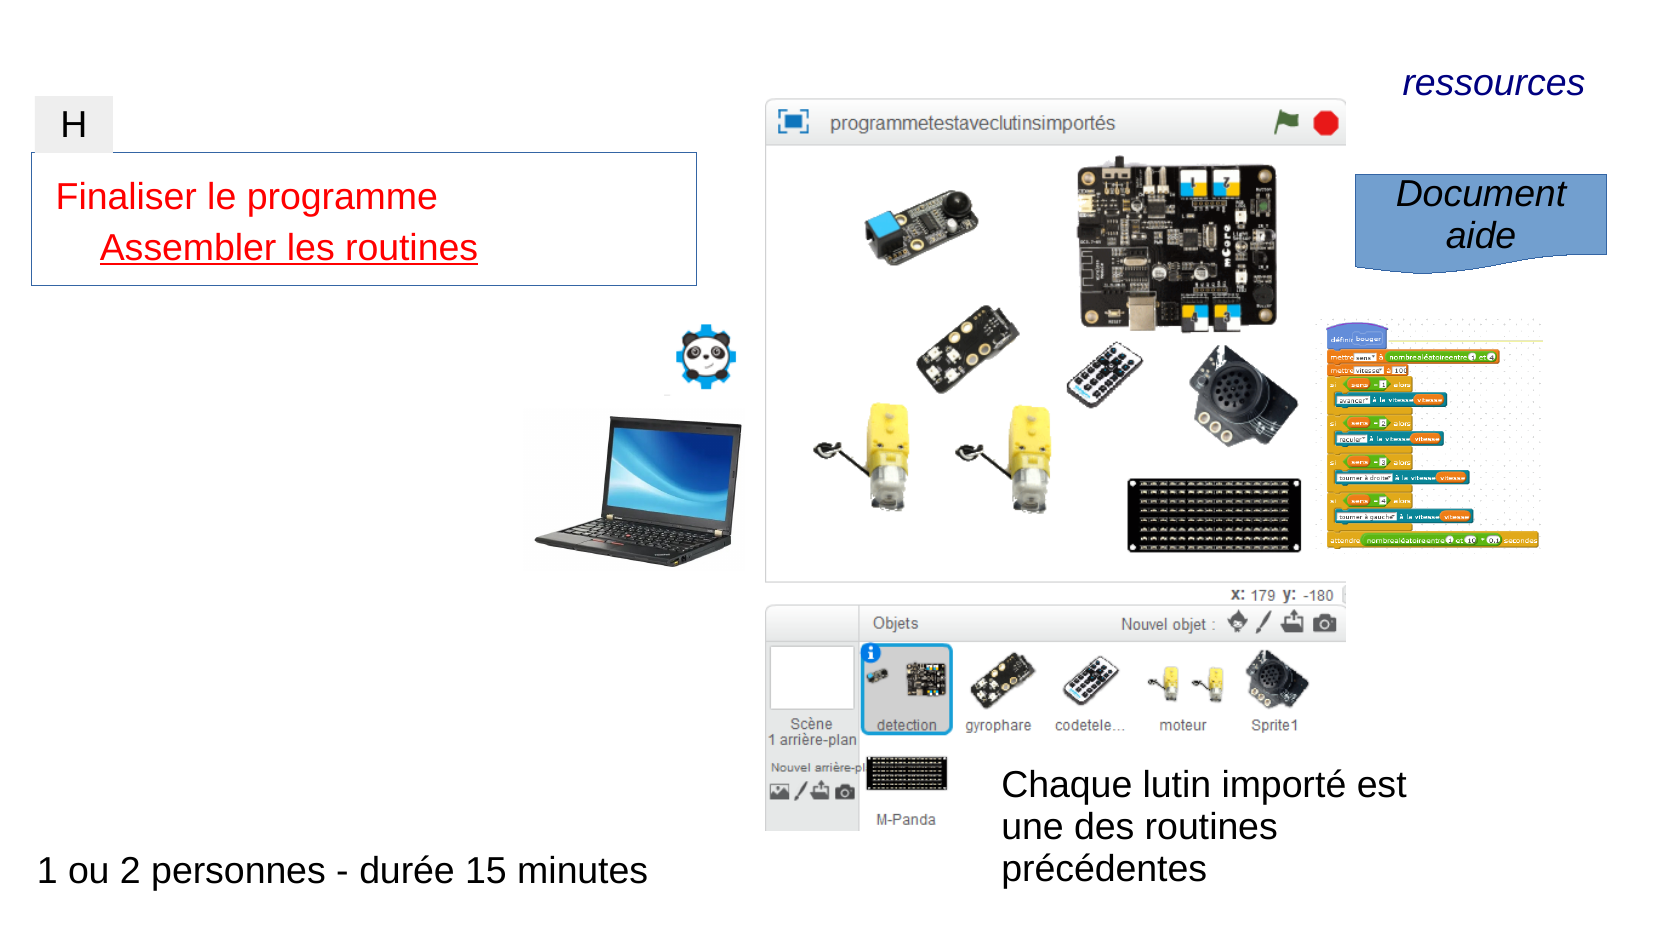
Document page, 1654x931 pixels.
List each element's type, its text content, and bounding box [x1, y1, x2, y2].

text_box ressources [1387, 54, 1611, 112]
text_box Document aide [1355, 174, 1607, 274]
picture [765, 96, 1543, 831]
picture [664, 307, 746, 396]
text_box 1 ou 2 personnes - durée 15 minutes [22, 842, 797, 900]
text_box Chaque lutin importé est une des routines précédentes [986, 755, 1446, 897]
picture [523, 408, 745, 571]
text_box Finaliser le programme [40, 168, 459, 225]
text_box H [34, 96, 113, 153]
text_box Assembler les routines [85, 219, 513, 277]
